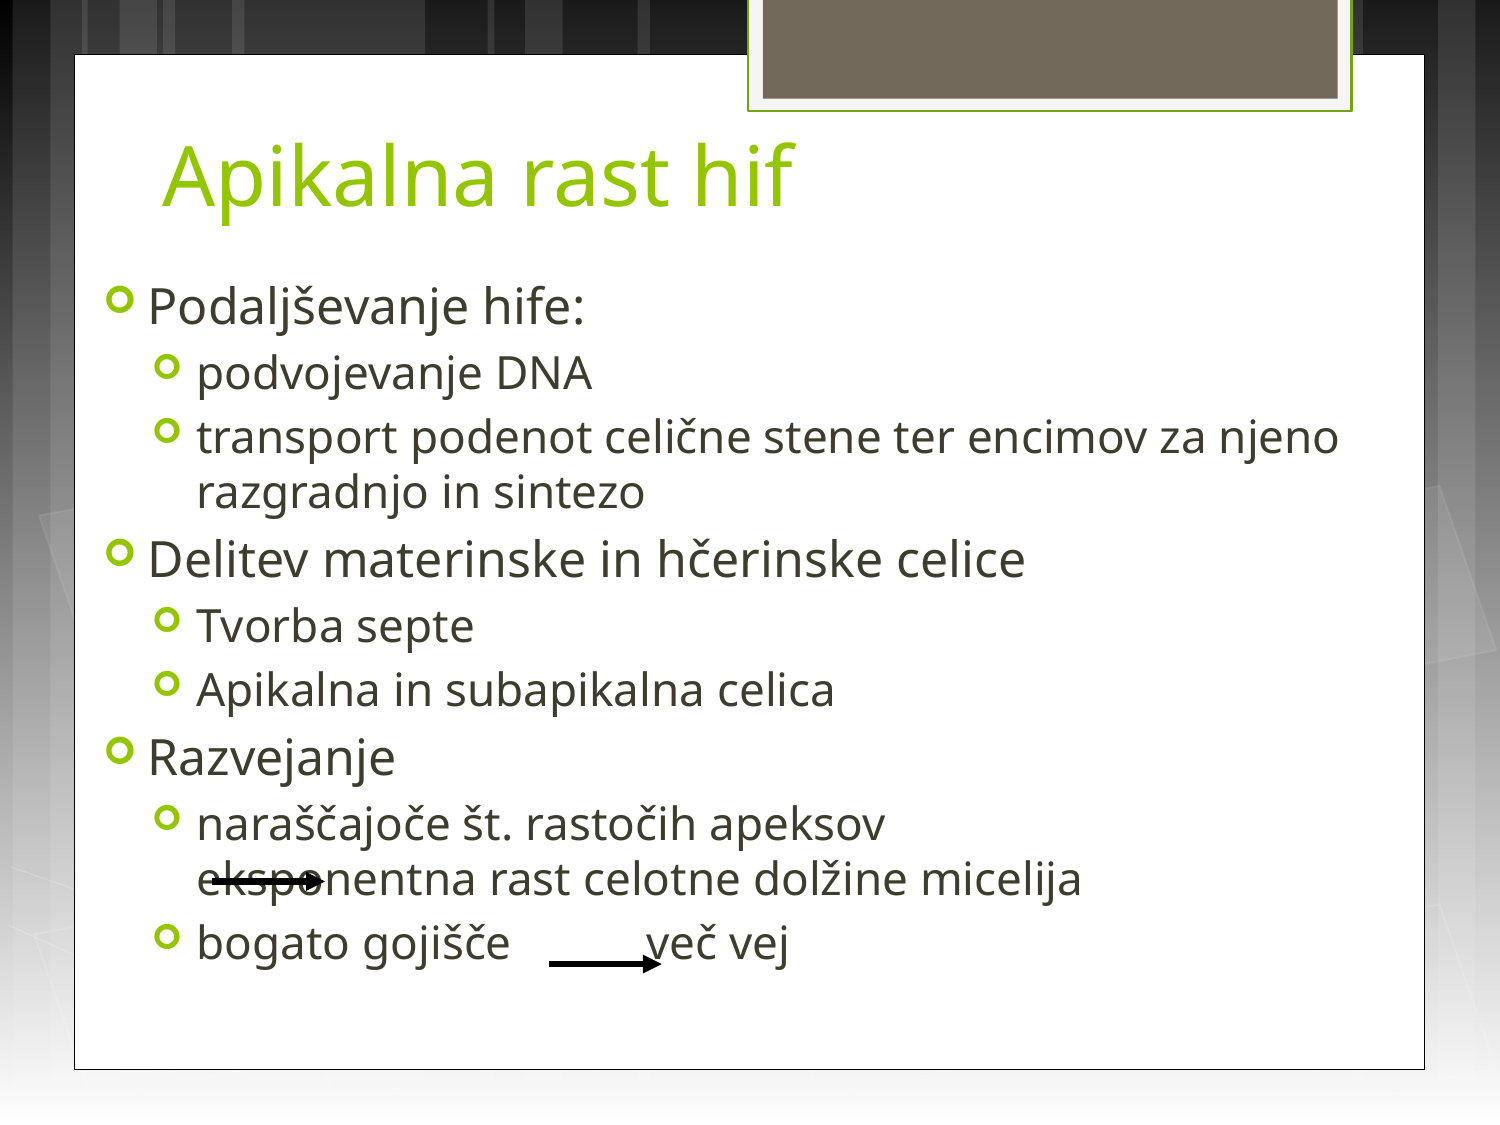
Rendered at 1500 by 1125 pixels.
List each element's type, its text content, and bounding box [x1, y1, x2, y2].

title Apikalna rast hif [147, 42, 1300, 231]
list Podaljševanje hife: podvojevanje DNA transport podenot celične stene ter encimov za njeno razgradnjo in sintezo Delitev materinske in hčerinske celice Tvorba septe Apikalna in subapikalna celica Razvejanje naraščajoče št. rastočih apeksov eksponentna rast celotne dolžine micelija bogato gojišče več vej [76, 267, 1427, 1068]
